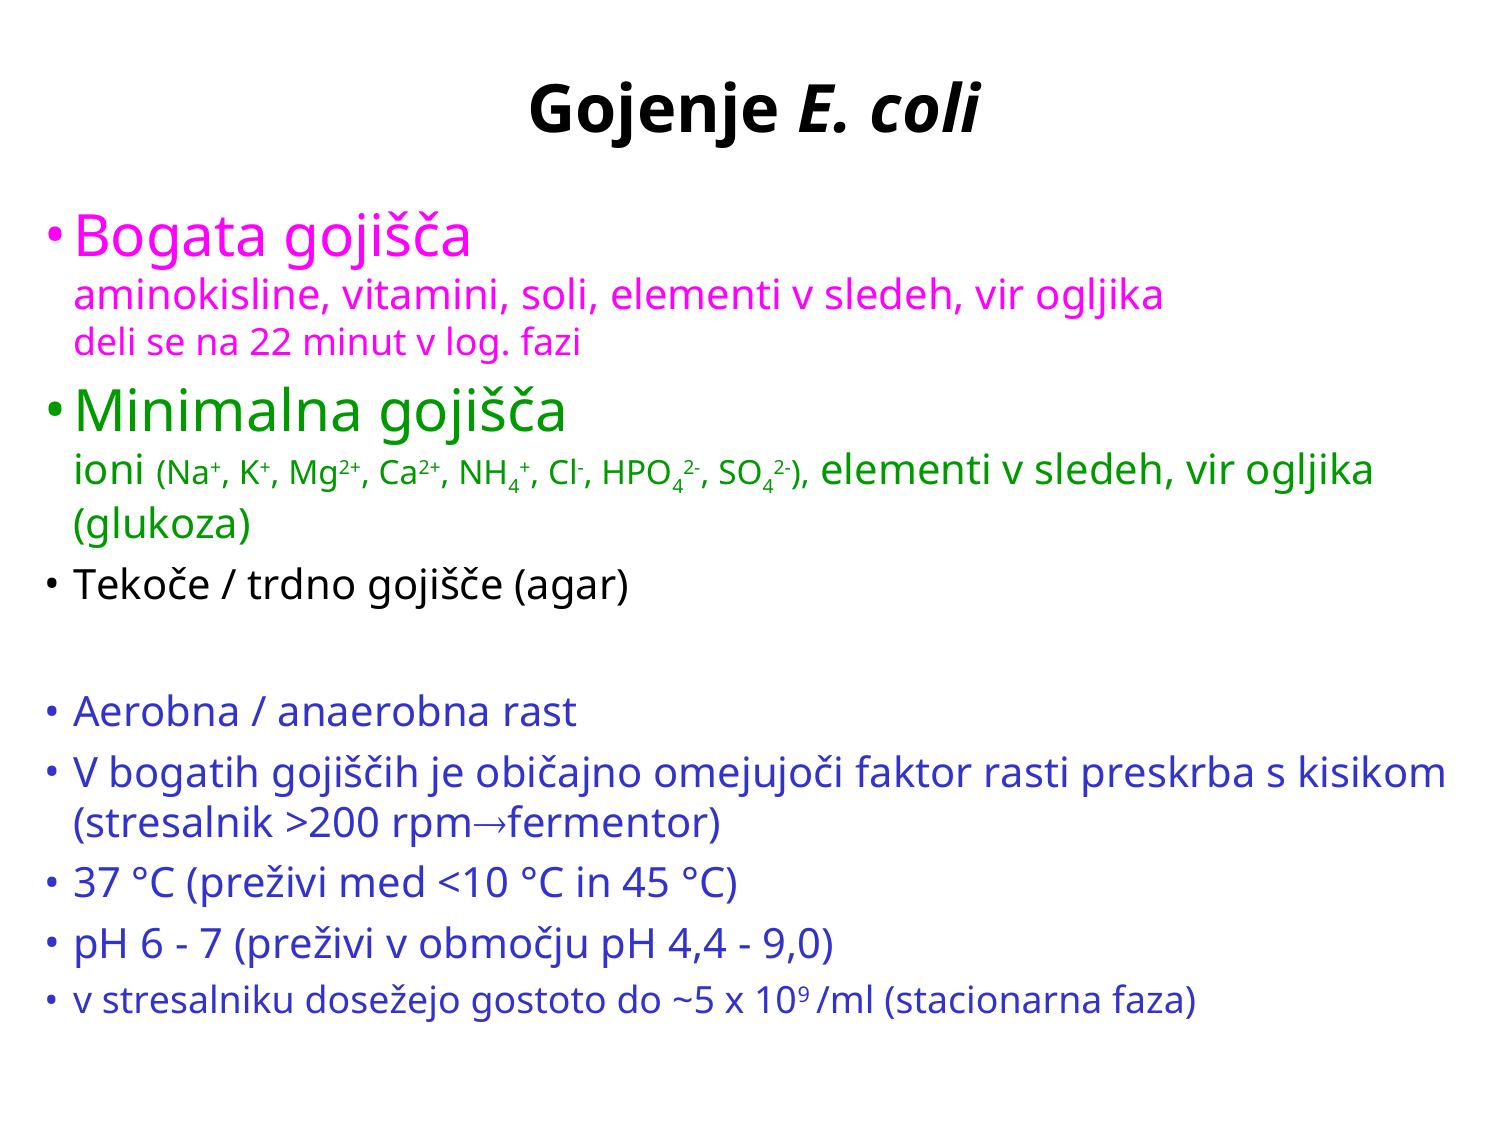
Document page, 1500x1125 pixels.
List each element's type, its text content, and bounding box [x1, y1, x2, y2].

list Bogata gojišča aminokisline, vitamini, soli, elementi v sledeh, vir ogljika deli se na 22 minut v log. fazi Minimalna gojišča ioni (Na+, K+, Mg2+, Ca2+, NH4+, Cl-, HPO42-, SO42-), elementi v sledeh, vir ogljika (glukoza) Tekoče / trdno gojišče (agar) Aerobna / anaerobna rast V bogatih gojiščih je običajno omejujoči faktor rasti preskrba s kisikom (stresalnik >200 rpmfermentor) 37 °C (preživi med <10 °C in 45 °C) pH 6 - 7 (preživi v območju pH 4,4 - 9,0) v stresalniku dosežejo gostoto do ~5 x 109 /ml (stacionarna faza) [29, 190, 1500, 1083]
title Gojenje E. coli [116, 58, 1392, 154]
